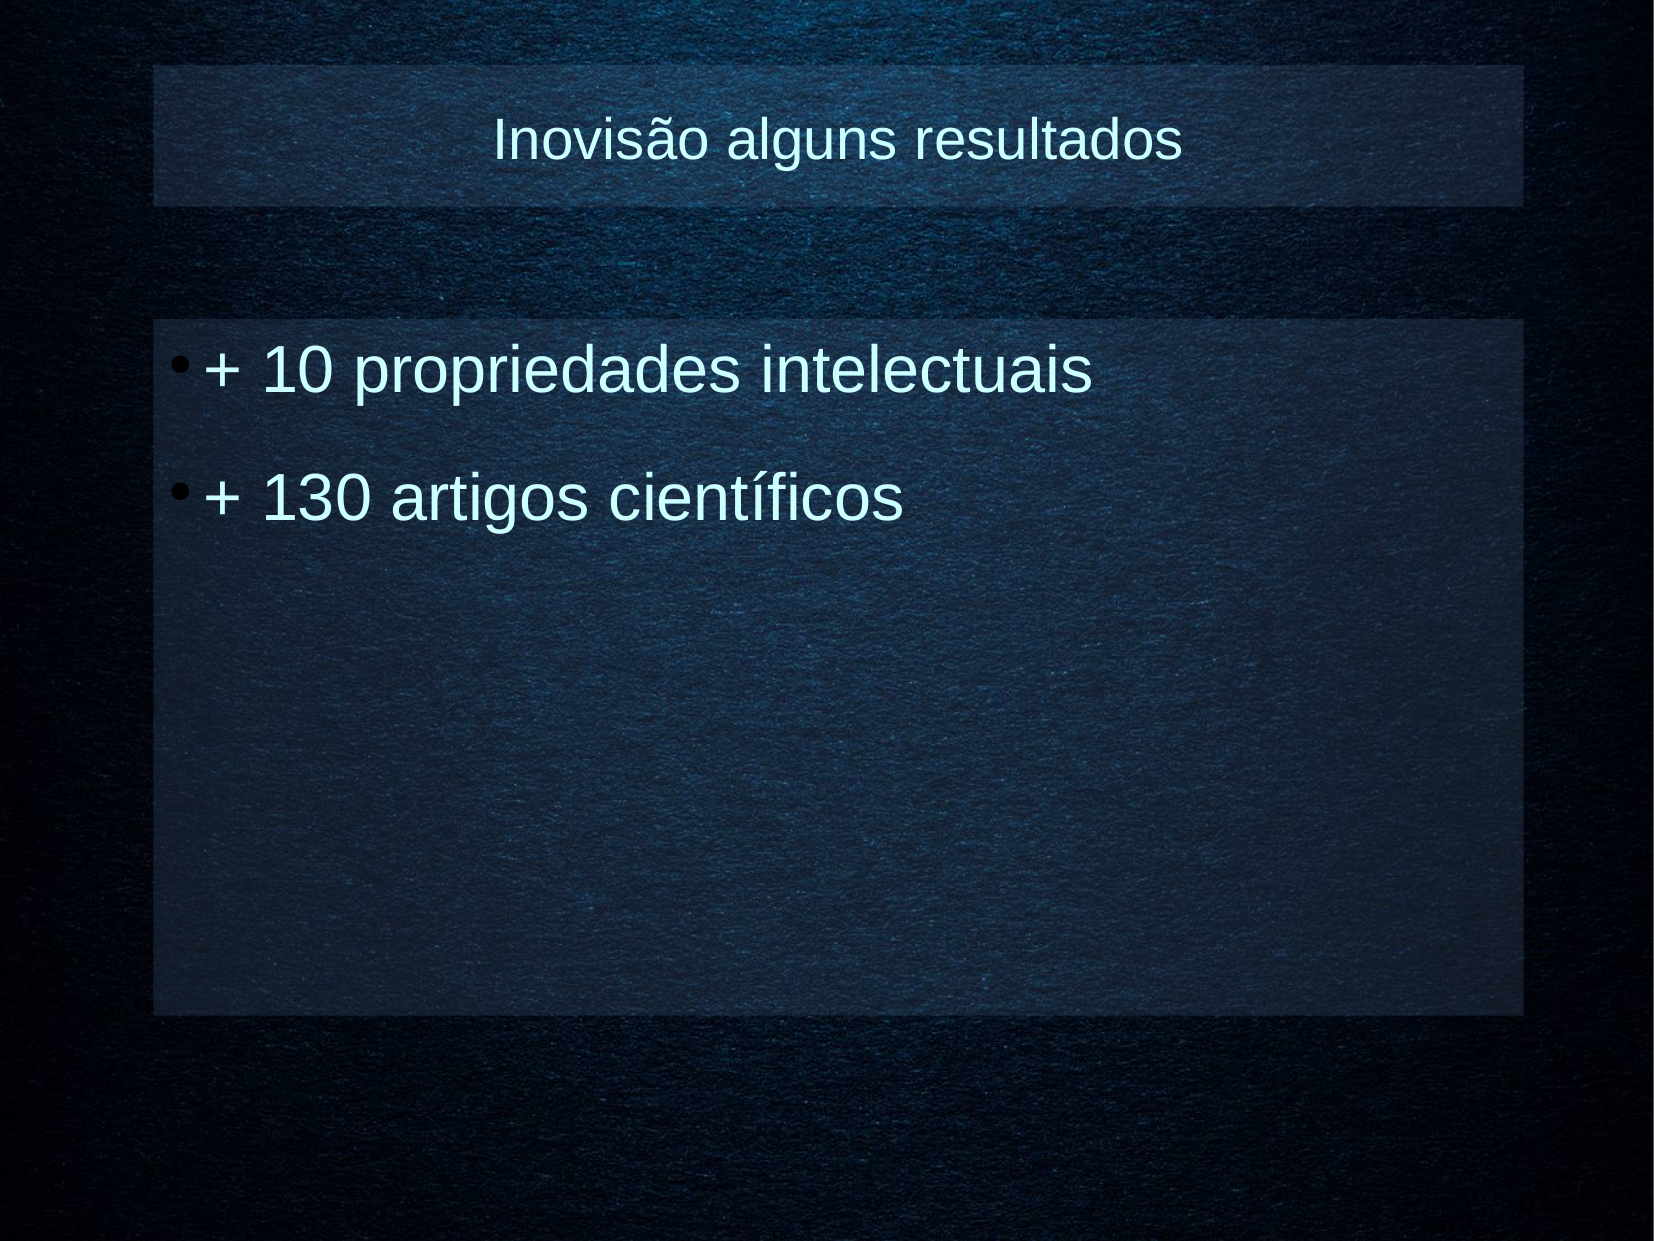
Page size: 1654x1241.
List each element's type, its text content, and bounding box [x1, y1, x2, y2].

picture [0, 0, 1654, 1241]
text_box Inovisão alguns resultados [153, 64, 1524, 207]
text_box + 10 propriedades intelectuais + 130 artigos científicos [153, 318, 1524, 1016]
